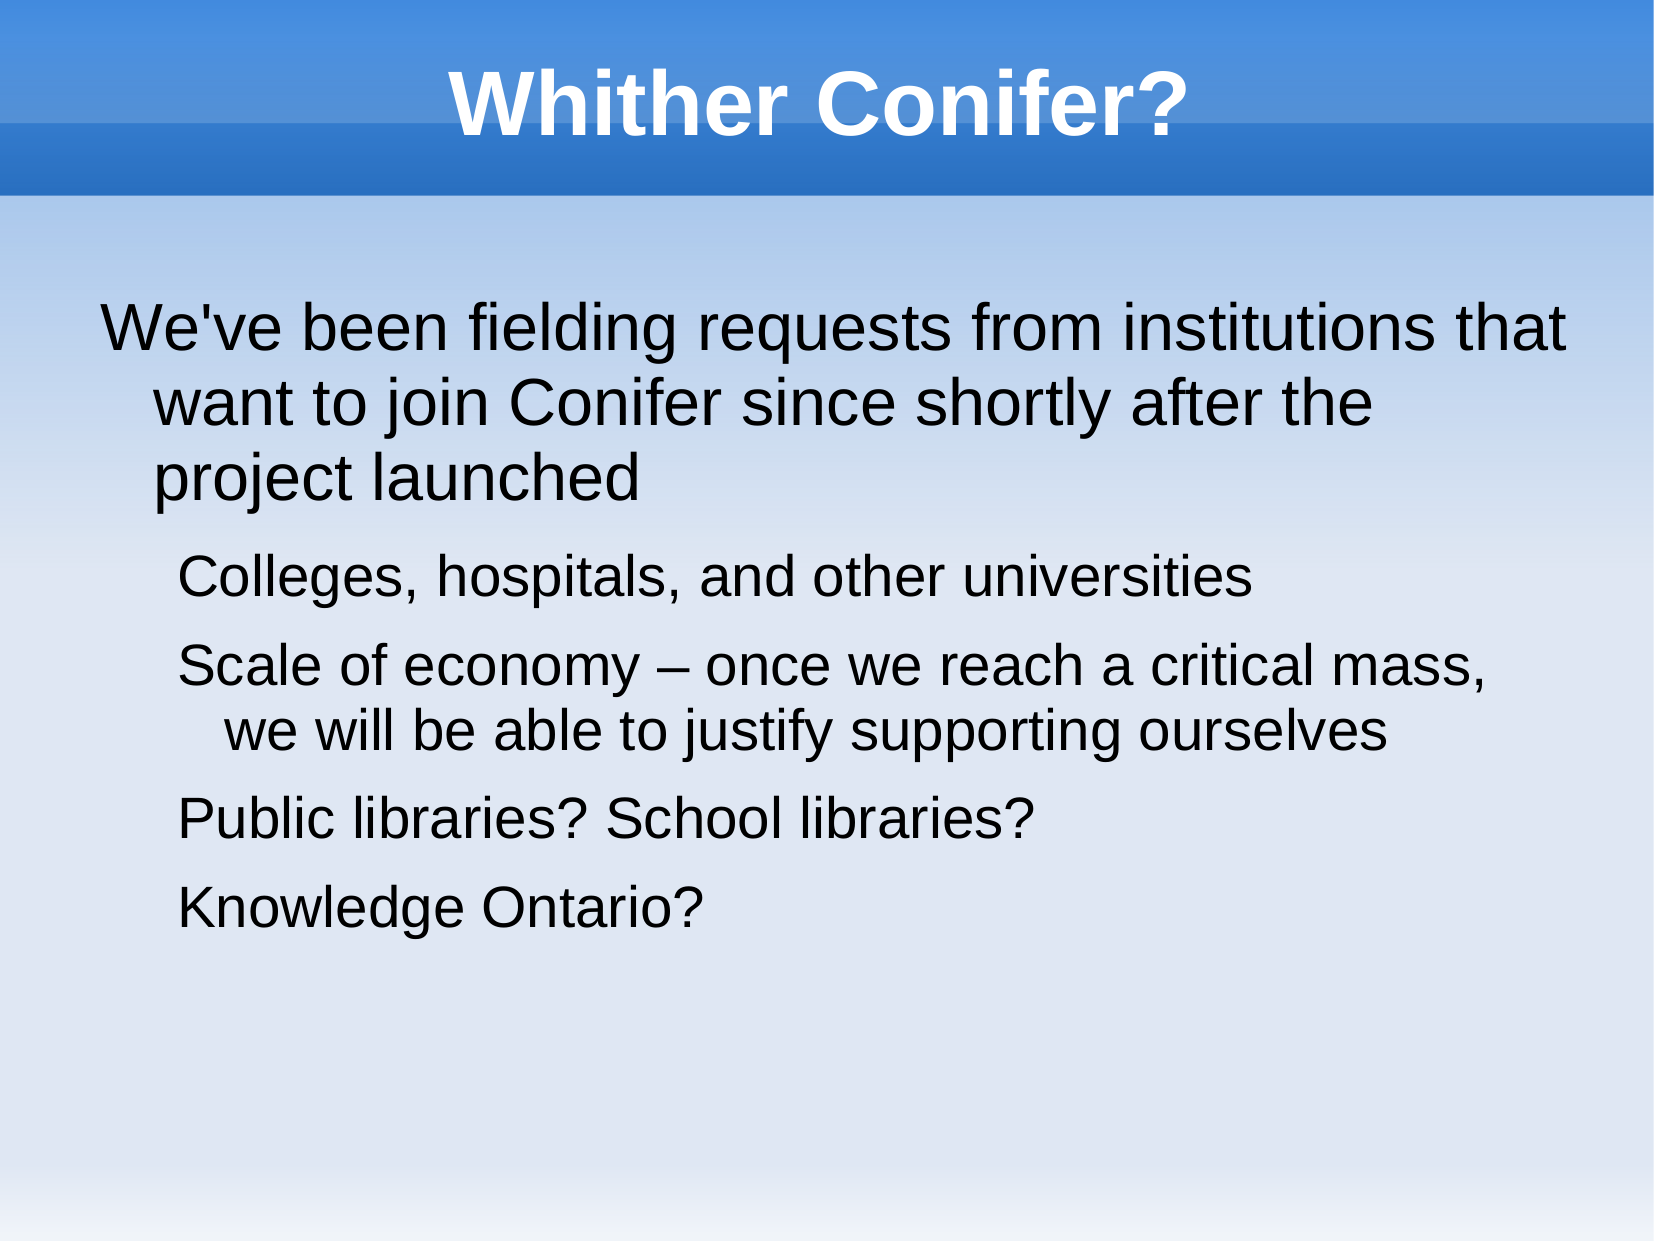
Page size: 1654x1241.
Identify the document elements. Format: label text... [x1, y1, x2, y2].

list We've been fielding requests from institutions that want to join Conifer since shortly after the project launched Colleges, hospitals, and other universities Scale of economy – once we reach a critical mass, we will be able to justify supporting ourselves Public libraries? School libraries? Knowledge Ontario? [82, 290, 1571, 1109]
picture [0, 0, 1654, 1241]
title Whither Conifer? [76, 0, 1565, 208]
